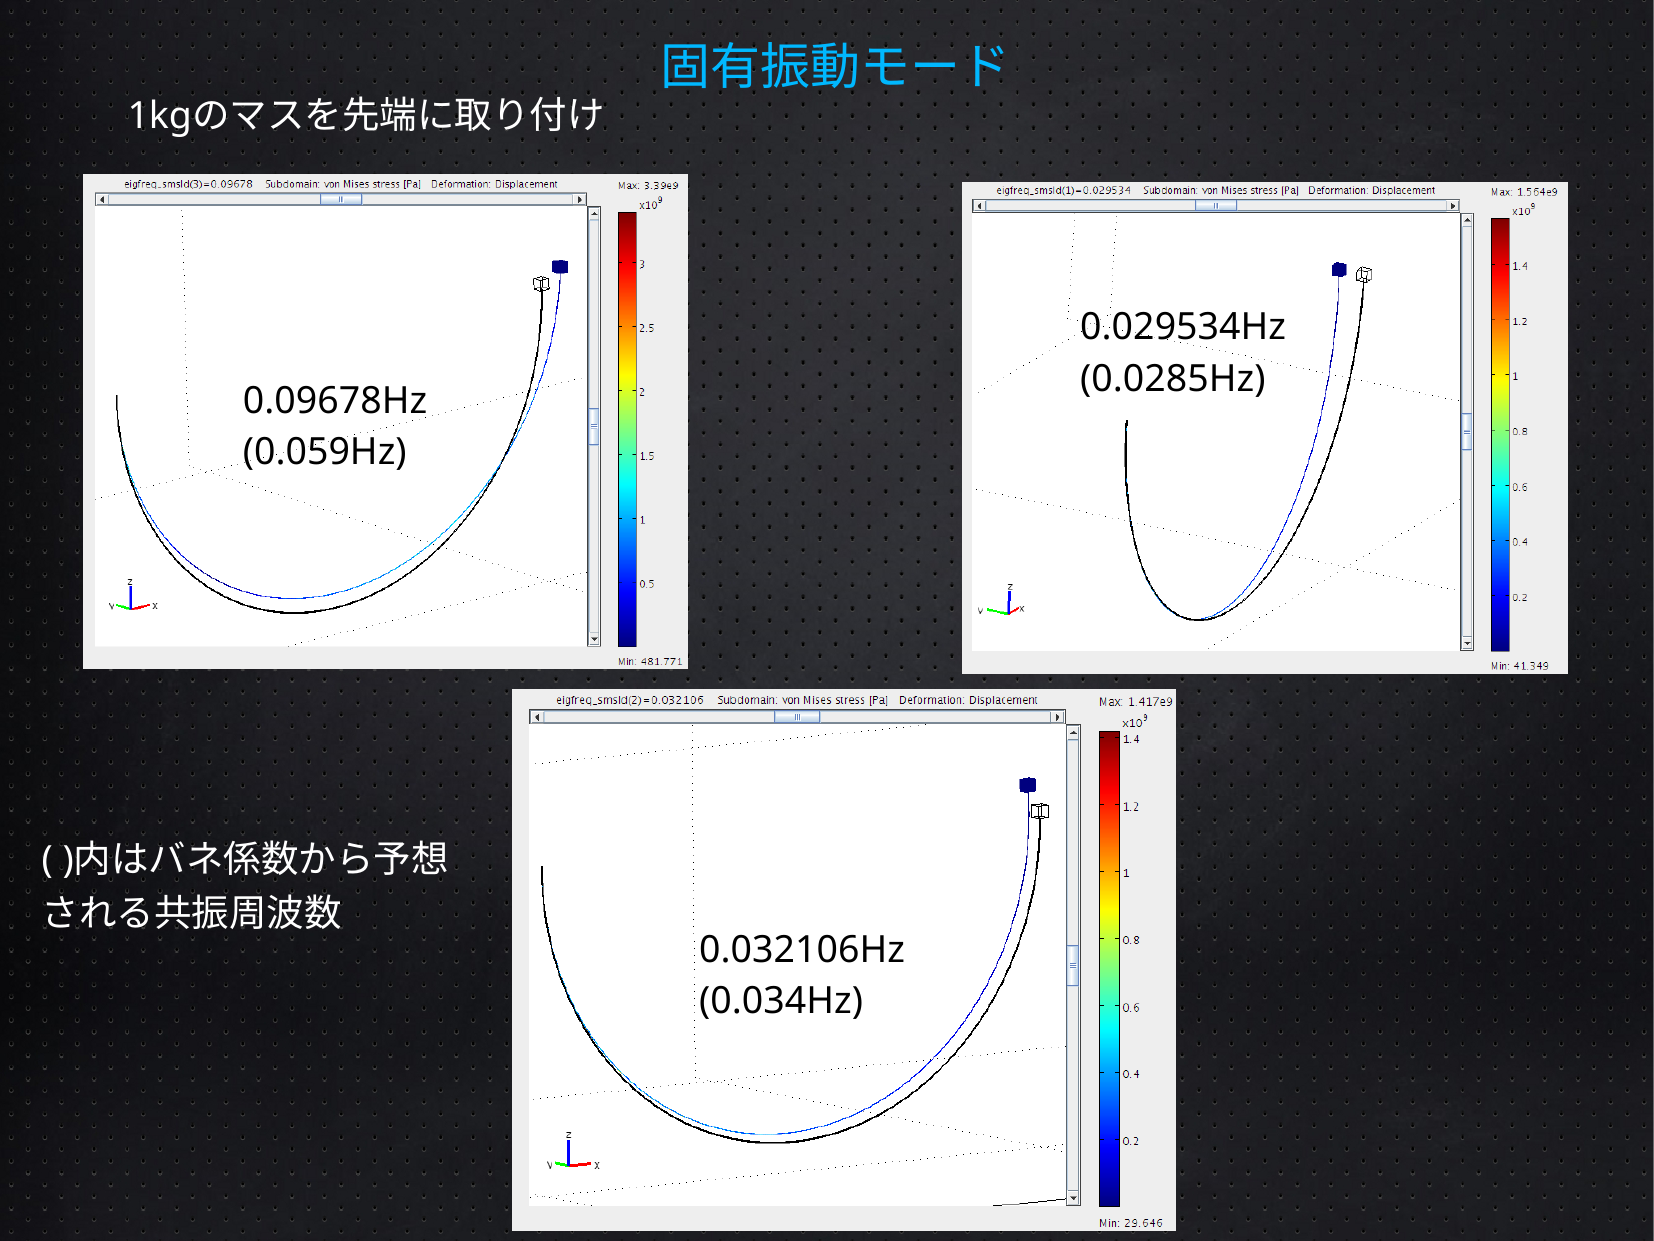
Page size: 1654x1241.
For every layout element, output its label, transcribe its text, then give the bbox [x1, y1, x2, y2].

picture [0, 0, 1654, 1241]
text_box 0.029534Hz (0.0285Hz) [1065, 292, 1276, 383]
text_box 1kgのマスを先端に取り付け [112, 77, 582, 131]
text_box 固有振動モード [646, 18, 1004, 84]
text_box 0.032106Hz (0.034Hz) [684, 915, 895, 1006]
text_box ( )内はバネ係数から予想 される共振周波数 [26, 821, 456, 912]
text_box 0.09678Hz (0.059Hz) [228, 366, 420, 457]
